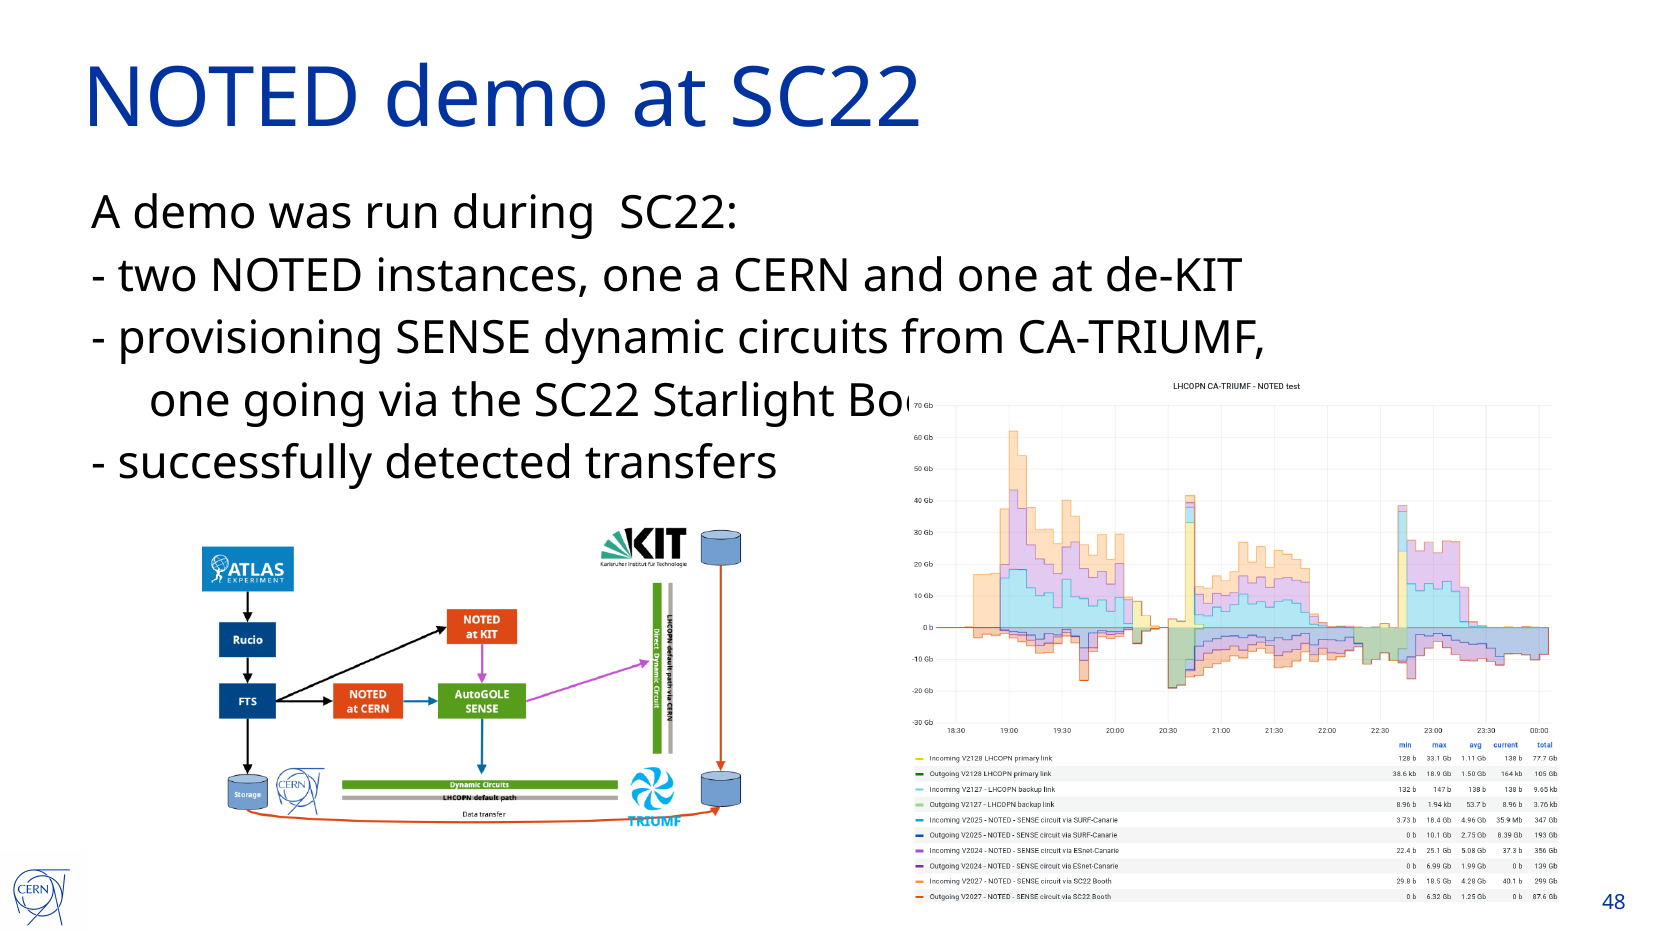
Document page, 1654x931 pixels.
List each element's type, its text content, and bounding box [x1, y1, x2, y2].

picture [200, 507, 746, 846]
picture [0, 850, 76, 931]
picture [909, 377, 1562, 902]
text_box A demo was run during SC22: - two NOTED instances, one a CERN and one at de-KIT - provisioning SENSE dynamic circuits from CA-TRIUMF, one going via the SC22 Starlight Booth - successfully detected transfers [76, 172, 1601, 931]
title NOTED demo at SC22 [82, 37, 1571, 142]
